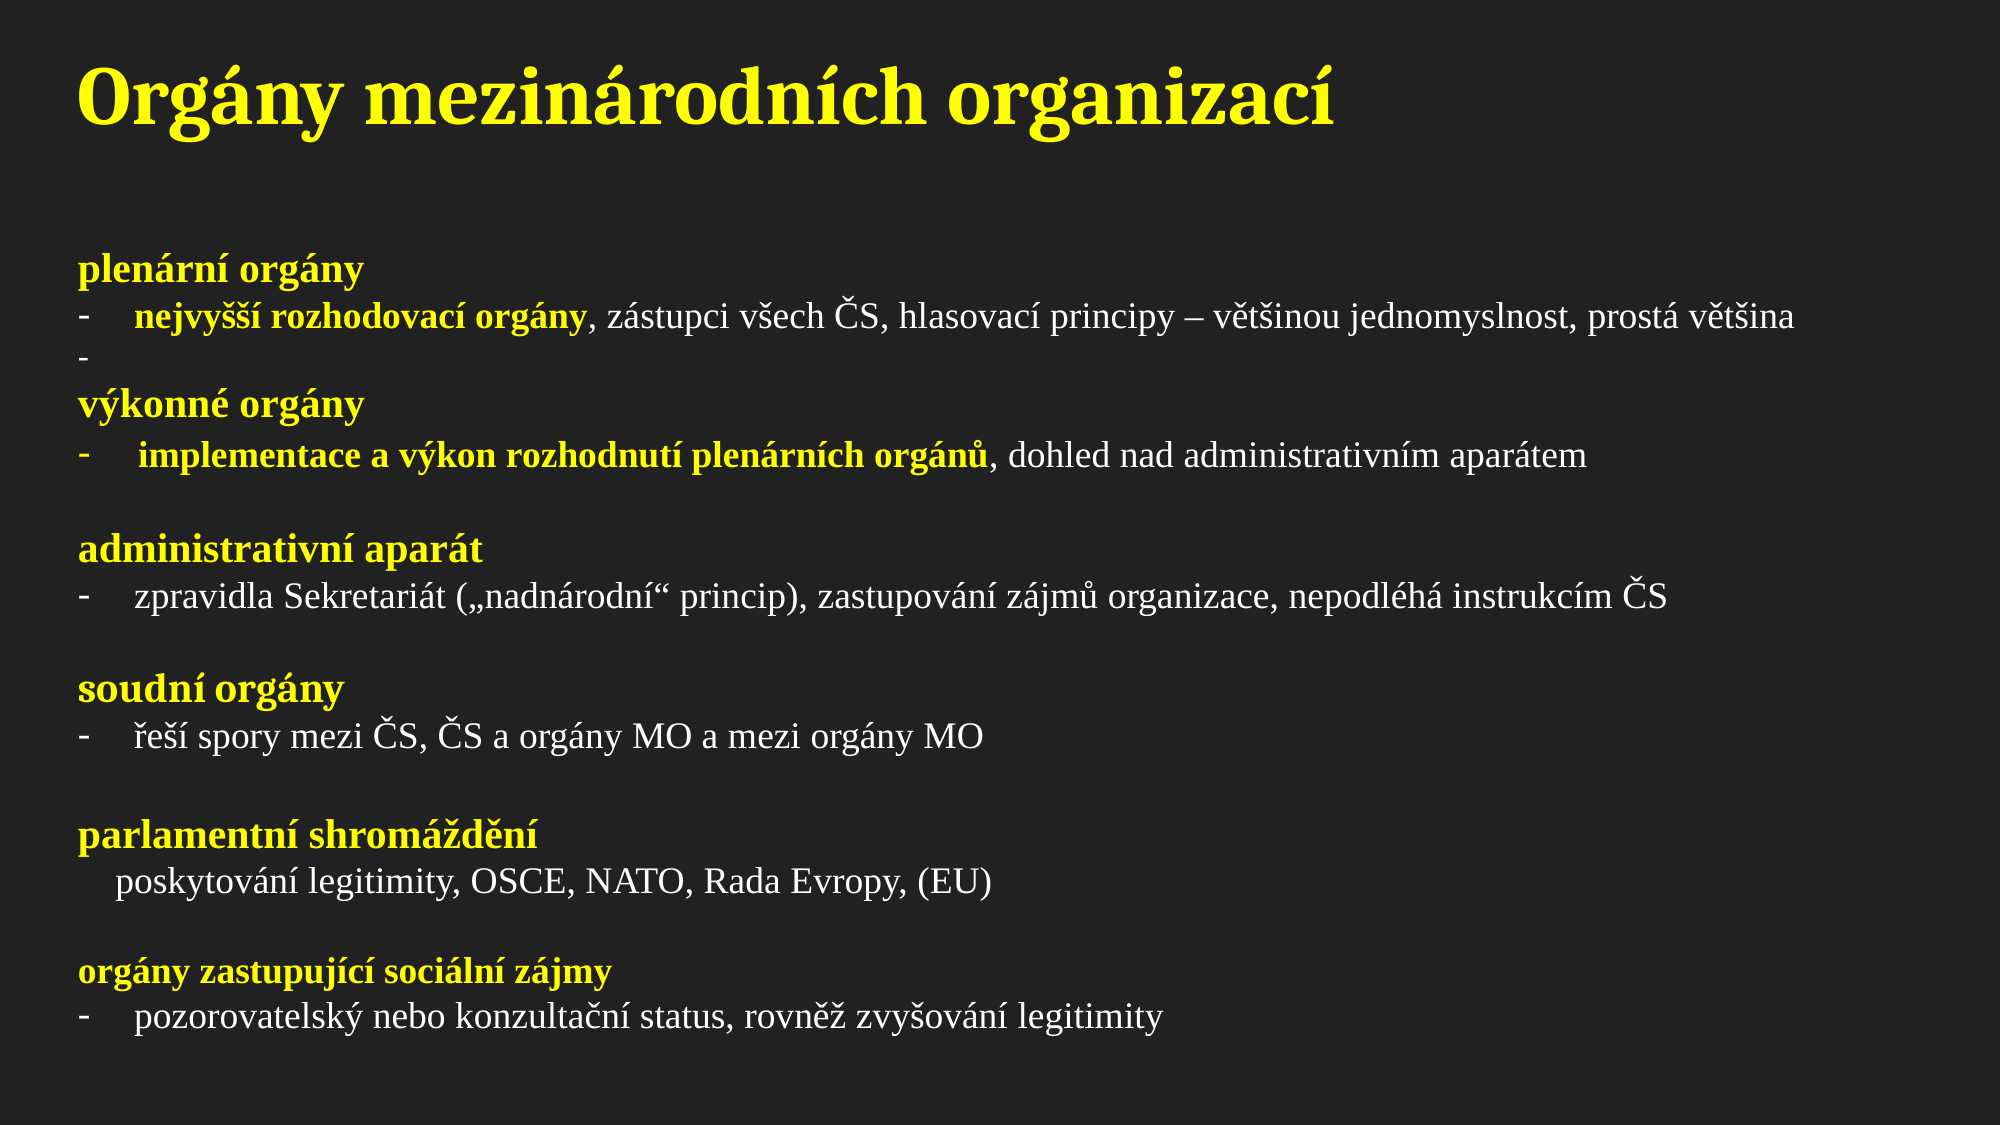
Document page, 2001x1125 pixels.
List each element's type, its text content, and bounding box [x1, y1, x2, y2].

text_box Orgány mezinárodních organizací plenární orgány nejvyšší rozhodovací orgány, zástupci všech ČS, hlasovací principy – většinou jednomyslnost, prostá většina výkonné orgány - implementace a výkon rozhodnutí plenárních orgánů, dohled nad administrativním aparátem administrativní aparát zpravidla Sekretariát („nadnárodní“ princip), zastupování zájmů organizace, nepodléhá instrukcím ČS soudní orgány řeší spory mezi ČS, ČS a orgány MO a mezi orgány MO parlamentní shromáždění poskytování legitimity, OSCE, NATO, Rada Evropy, (EU) orgány zastupující sociální zájmy pozorovatelský nebo konzultační status, rovněž zvyšování legitimity [63, 34, 1952, 1044]
